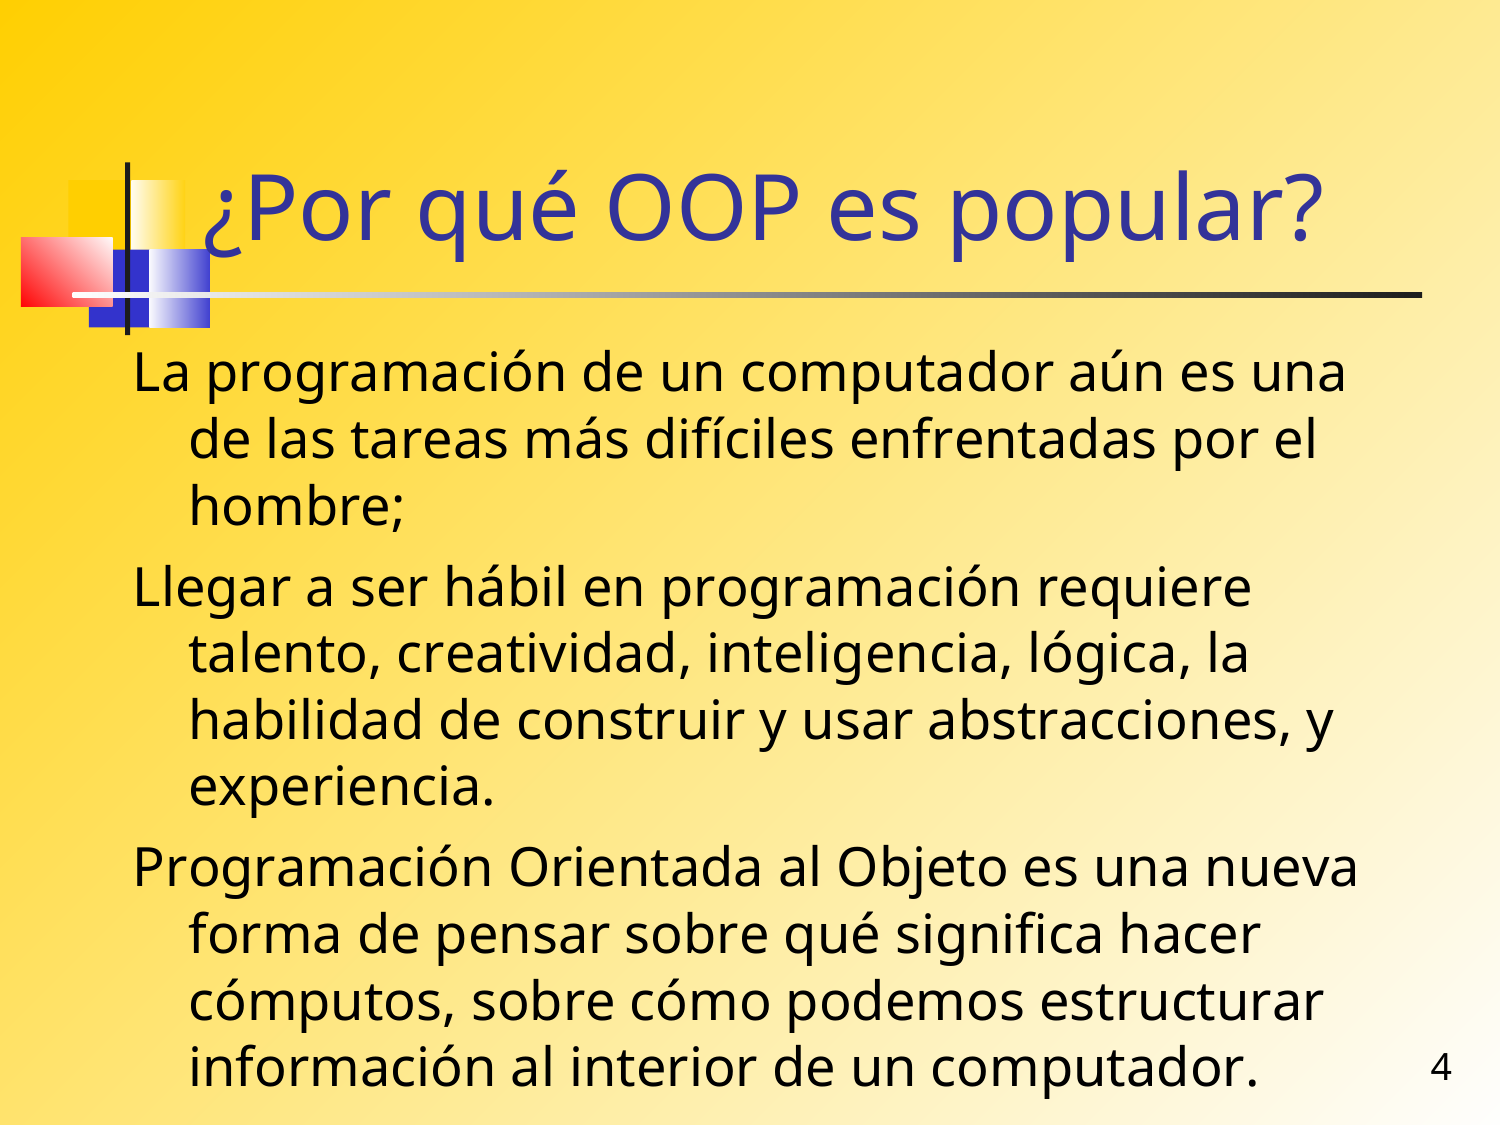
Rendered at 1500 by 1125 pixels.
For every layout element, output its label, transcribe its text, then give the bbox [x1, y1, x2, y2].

list La programación de un computador aún es una de las tareas más difíciles enfrentadas por el hombre; Llegar a ser hábil en programación requiere talento, creatividad, inteligencia, lógica, la habilidad de construir y usar abstracciones, y experiencia. Programación Orientada al Objeto es una nueva forma de pensar sobre qué significa hacer cómputos, sobre cómo podemos estructurar información al interior de un computador. [0, 327, 1418, 1007]
title ¿Por qué OOP es popular? [188, 35, 1468, 276]
